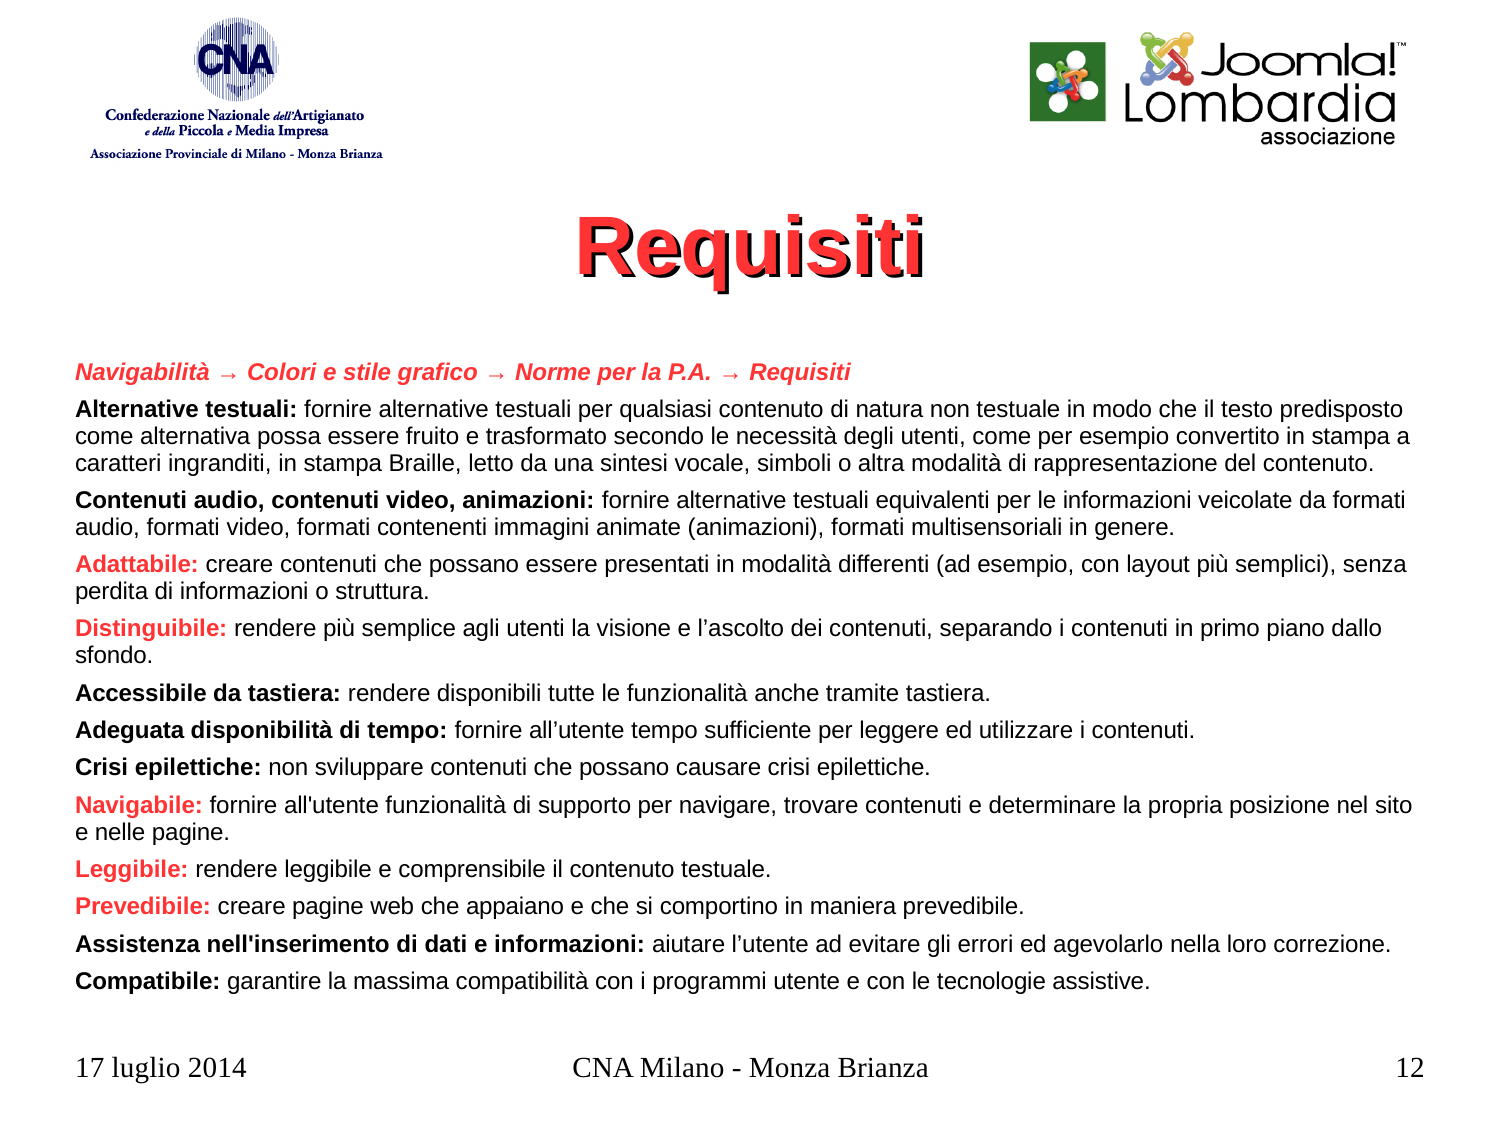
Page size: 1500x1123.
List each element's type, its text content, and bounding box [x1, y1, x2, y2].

picture [1012, 21, 1426, 169]
picture [75, 10, 402, 151]
title Requisiti [75, 151, 1425, 339]
list Navigabilità → Colori e stile grafico → Norme per la P.A. → Requisiti Alternative testuali: fornire alternative testuali per qualsiasi contenuto di natura non testuale in modo che il testo predisposto come alternativa possa essere fruito e trasformato secondo le necessità degli utenti, come per esempio convertito in stampa a caratteri ingranditi, in stampa Braille, letto da una sintesi vocale, simboli o altra modalità di rappresentazione del contenuto. Contenuti audio, contenuti video, animazioni: fornire alternative testuali equivalenti per le informazioni veicolate da formati audio, formati video, formati contenenti immagini animate (animazioni), formati multisensoriali in genere. Adattabile: creare contenuti che possano essere presentati in modalità differenti (ad esempio, con layout più semplici), senza perdita di informazioni o struttura. Distinguibile: rendere più semplice agli utenti la visione e l’ascolto dei contenuti, separando i contenuti in primo piano dallo sfondo. Accessibile da tastiera: rendere disponibili tutte le funzionalità anche tramite tastiera. Adeguata disponibilità di tempo: fornire all’utente tempo sufficiente per leggere ed utilizzare i contenuti. Crisi epilettiche: non sviluppare contenuti che possano causare crisi epilettiche. Navigabile: fornire all'utente funzionalità di supporto per navigare, trovare contenuti e determinare la propria posizione nel sito e nelle pagine. Leggibile: rendere leggibile e comprensibile il contenuto testuale. Prevedibile: creare pagine web che appaiano e che si comportino in maniera prevedibile. Assistenza nell'inserimento di dati e informazioni: aiutare l’utente ad evitare gli errori ed agevolarlo nella loro correzione. Compatibile: garantire la massima compatibilità con i programmi utente e con le tecnologie assistive. [75, 358, 1425, 1010]
